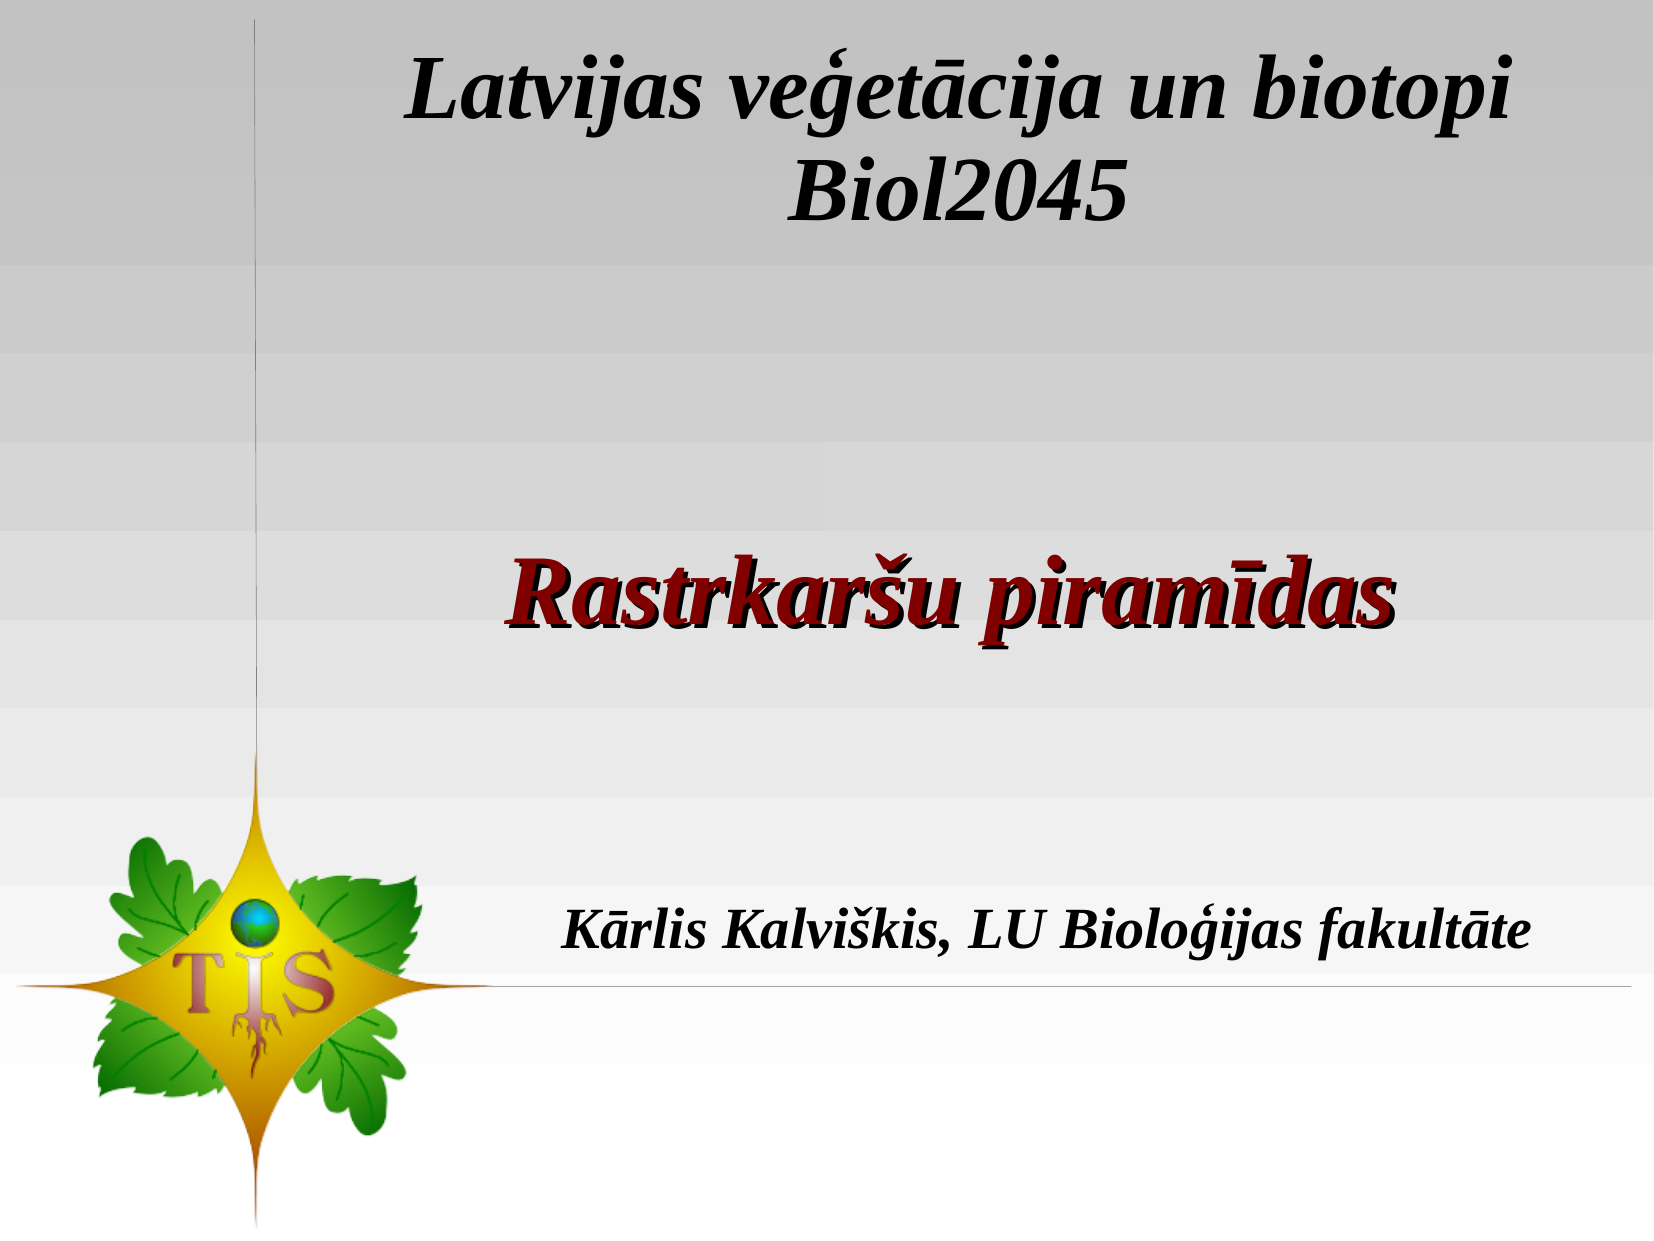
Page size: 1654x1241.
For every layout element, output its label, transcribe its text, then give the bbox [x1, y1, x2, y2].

picture [0, 0, 1654, 1241]
title Rastrkaršu piramīdas [295, 324, 1607, 857]
